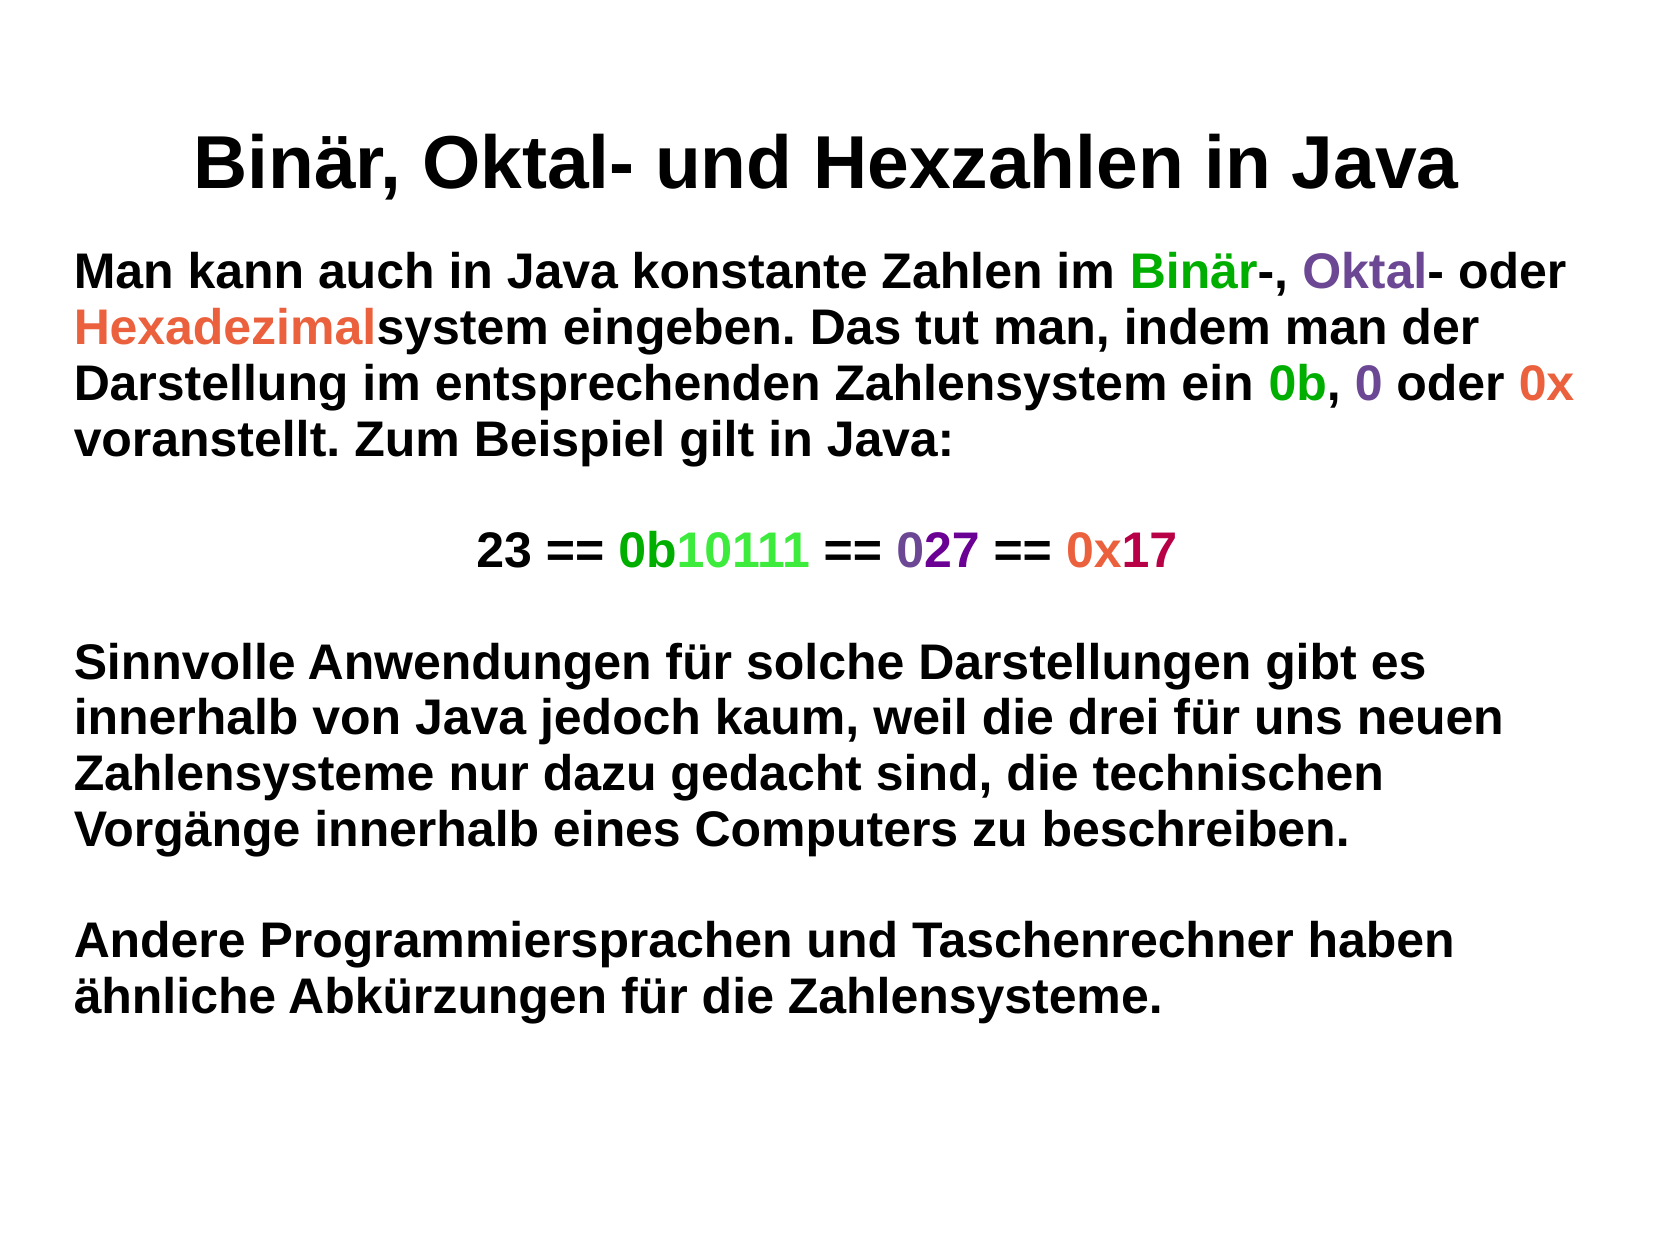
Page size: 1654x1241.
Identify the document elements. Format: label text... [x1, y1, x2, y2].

title Binär, Oktal- und Hexzahlen in Java [88, 78, 1565, 236]
text_box Man kann auch in Java konstante Zahlen im Binär-, Oktal- oder Hexadezimalsystem eingeben. Das tut man, indem man der Darstellung im entsprechenden Zahlensystem ein 0b, 0 oder 0x voranstellt. Zum Beispiel gilt in Java: 23 == 0b10111 == 027 == 0x17 Sinnvolle Anwendungen für solche Darstellungen gibt es innerhalb von Java jedoch kaum, weil die drei für uns neuen Zahlensysteme nur dazu gedacht sind, die technischen Vorgänge innerhalb eines Computers zu beschreiben. Andere Programmiersprachen und Taschenrechner haben ähnliche Abkürzungen für die Zahlensysteme. [59, 236, 1595, 1049]
